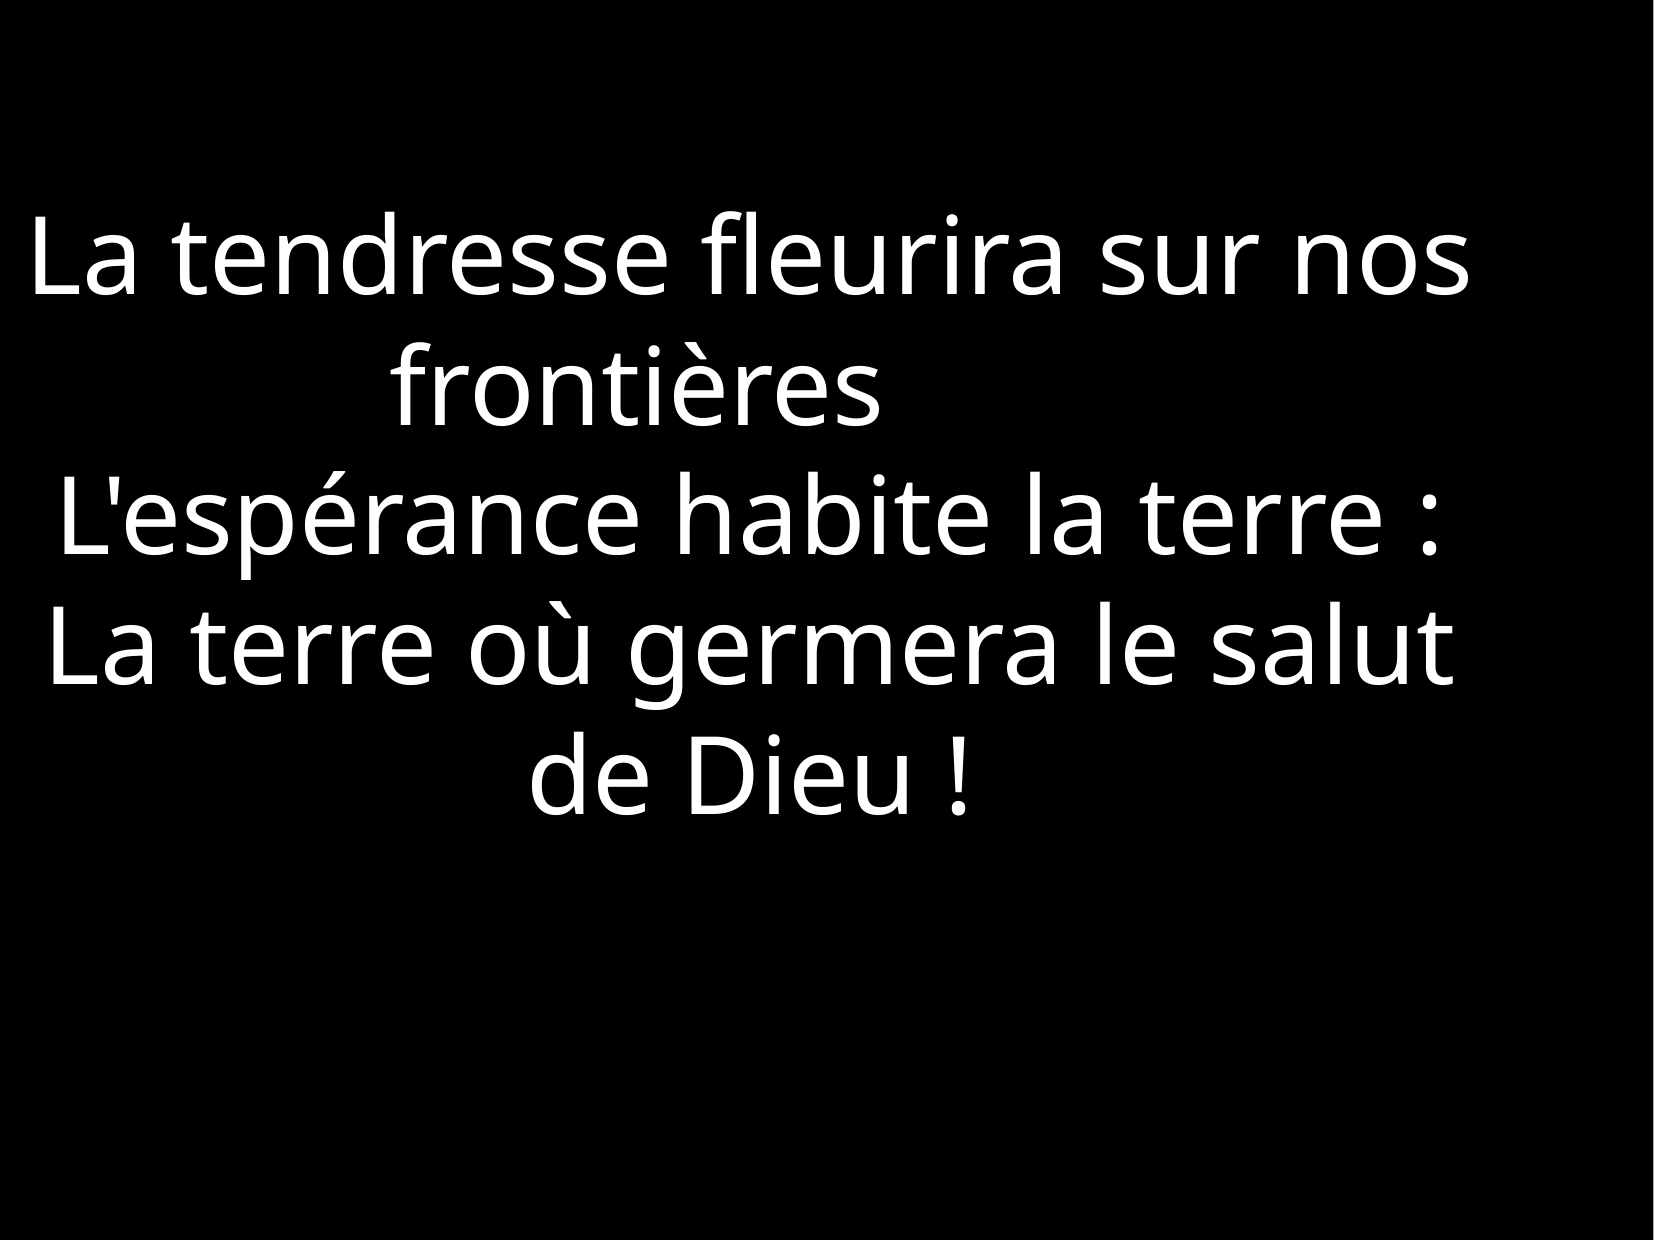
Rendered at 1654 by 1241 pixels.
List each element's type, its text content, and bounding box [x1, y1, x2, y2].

text_box La tendresse fleurira sur nos frontières L'espérance habite la terre : La terre où germera le salut de Dieu ! [0, 314, 1501, 839]
